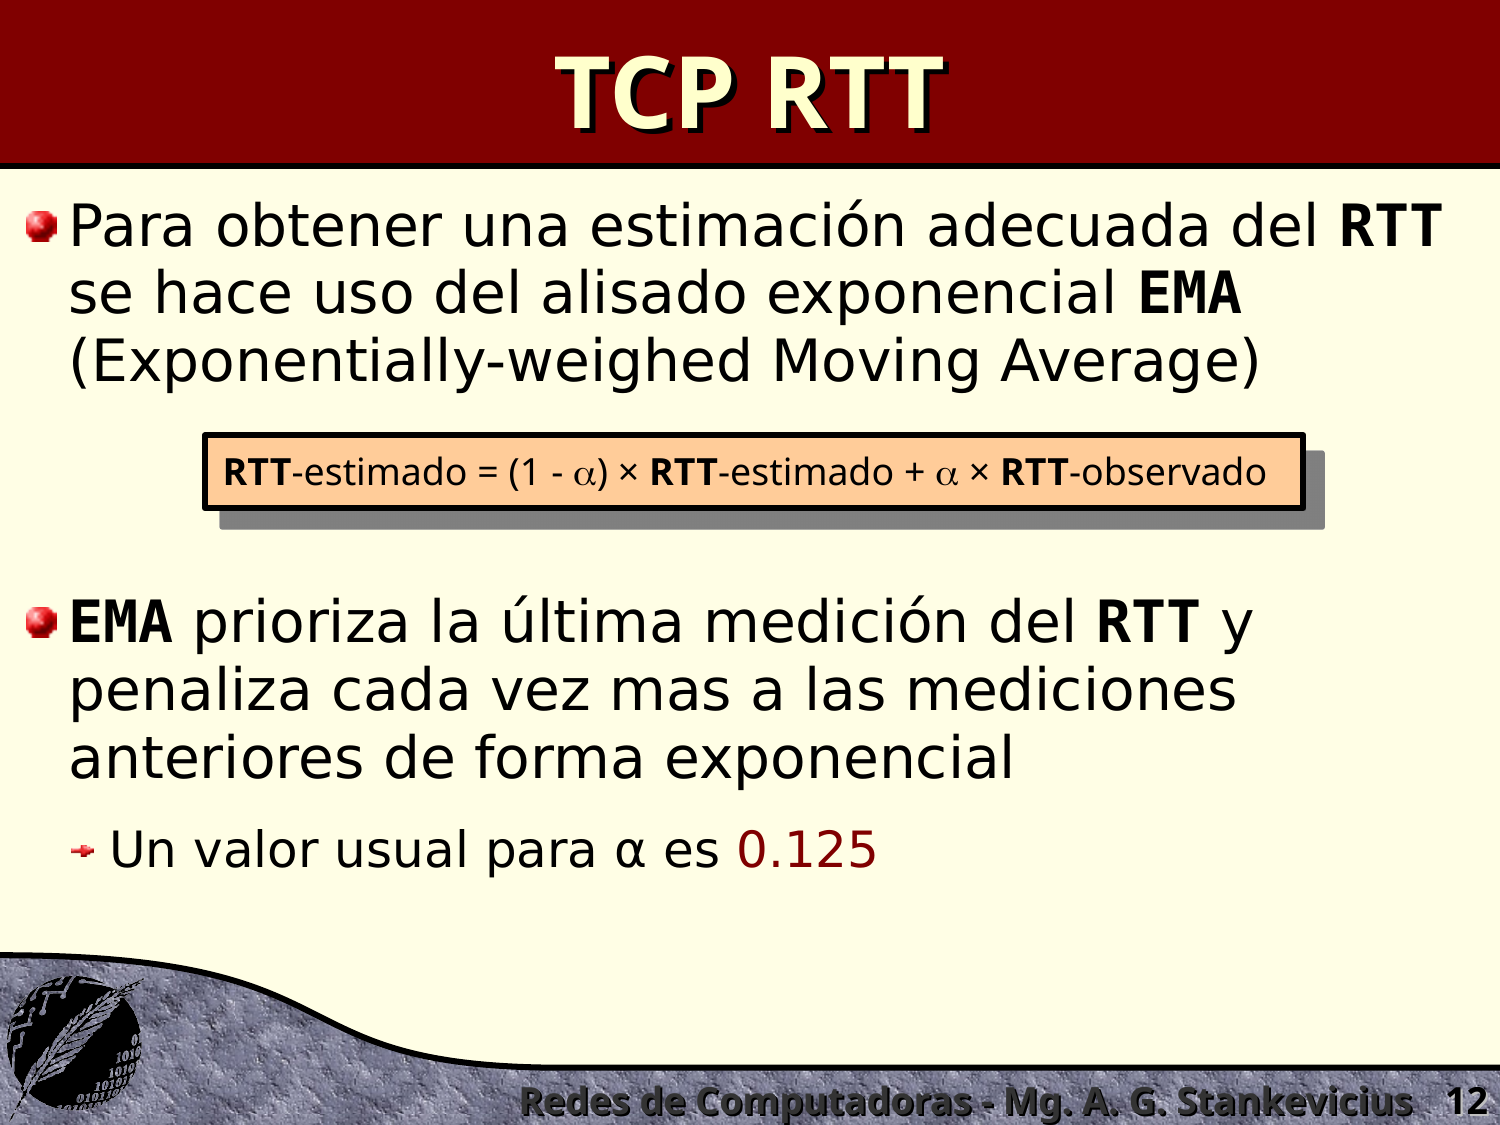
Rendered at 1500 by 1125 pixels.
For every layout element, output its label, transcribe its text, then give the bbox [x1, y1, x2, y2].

text_box RTT-estimado = (1 - α) × RTT-estimado + α × RTT-observado [204, 435, 1304, 509]
picture [0, 959, 1500, 1125]
picture [790, 1100, 795, 1110]
title TCP RTT [15, 5, 1485, 160]
picture [1047, 1100, 1054, 1110]
list Para obtener una estimación adecuada del RTT se hace uso del alisado exponencial EMA (Exponentially-weighed Moving Average) EMA prioriza la última medición del RTT y penaliza cada vez mas a las mediciones anteriores de forma exponencial Un valor usual para α es 0.125 [11, 192, 1486, 921]
